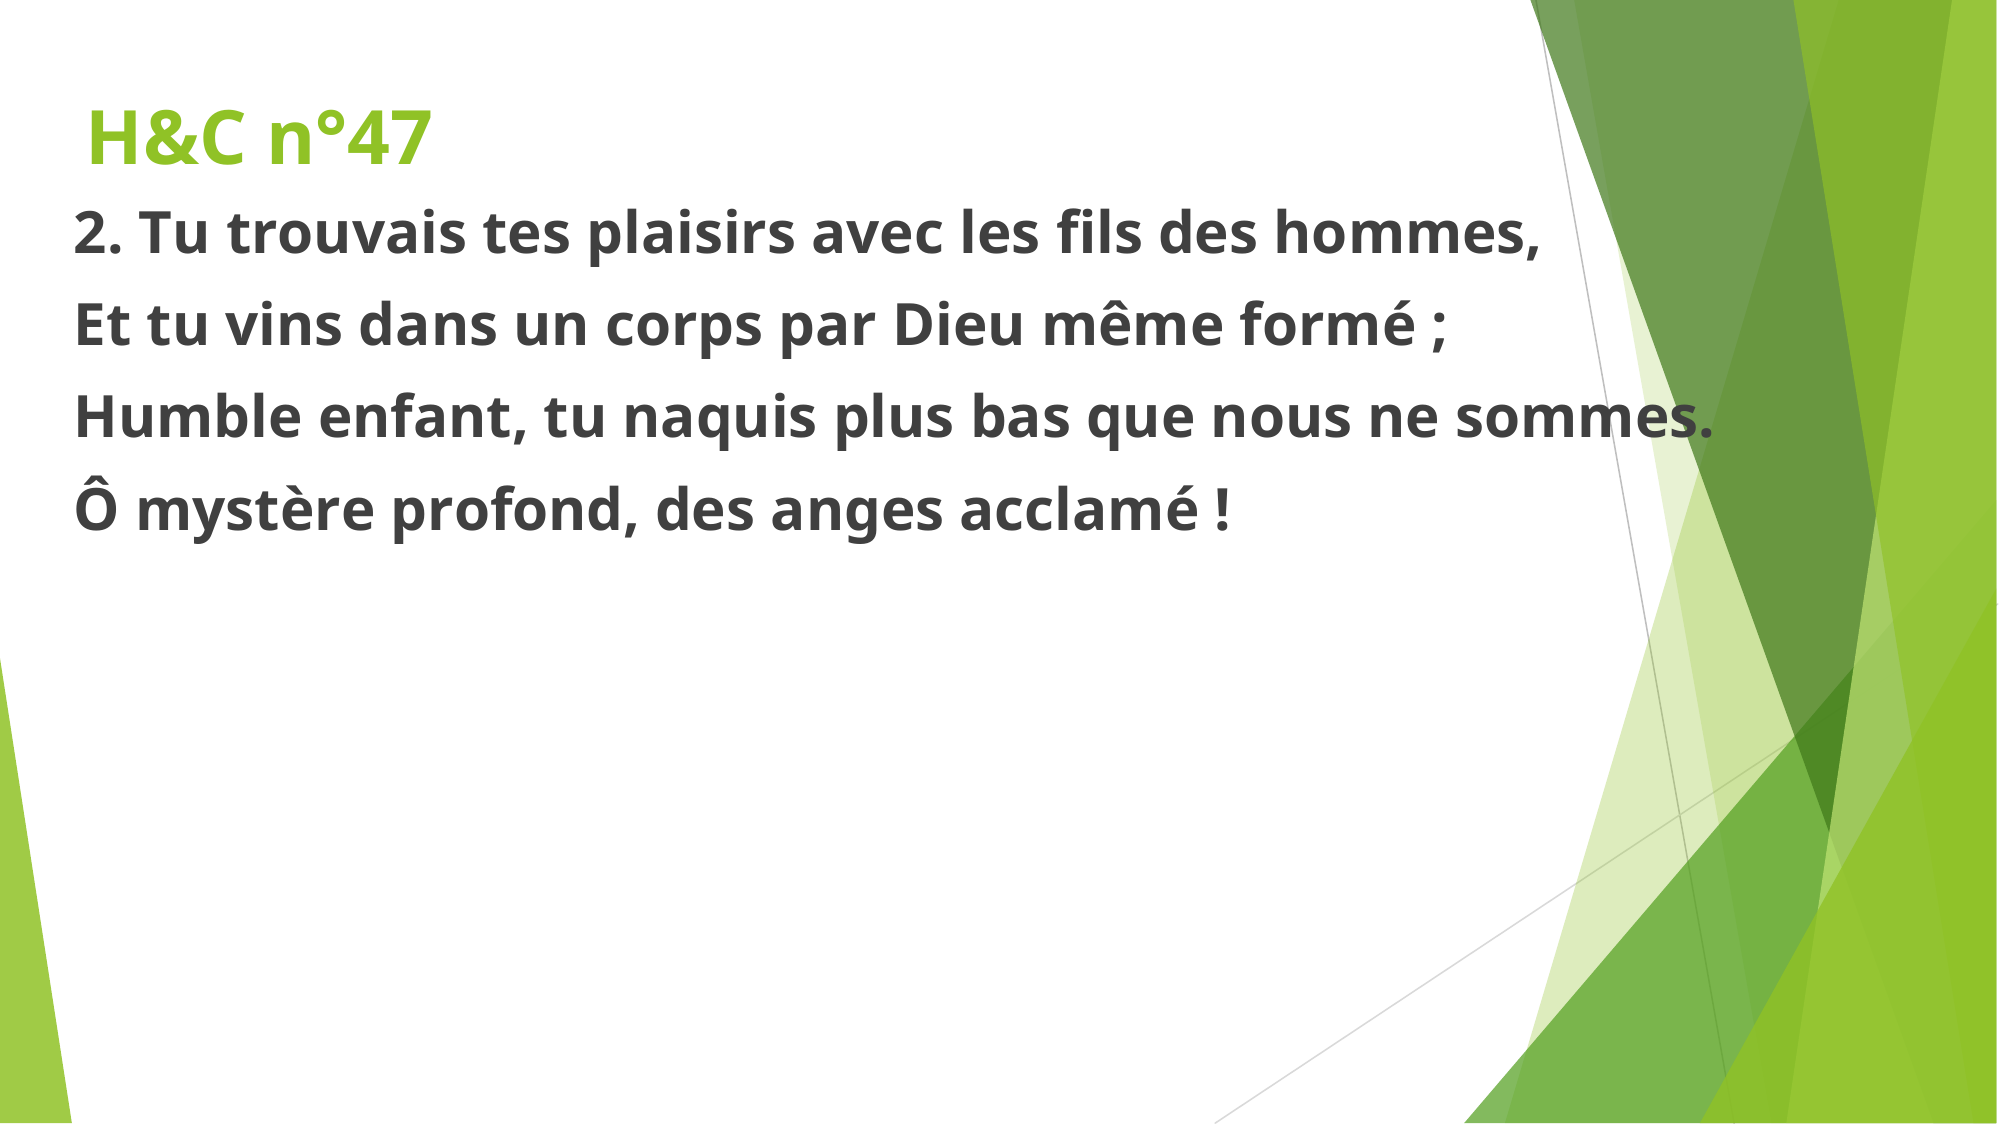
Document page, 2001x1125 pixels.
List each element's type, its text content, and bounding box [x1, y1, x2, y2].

text_box H&C n°47 [70, 82, 863, 177]
text_box 2. Tu trouvais tes plaisirs avec les fils des hommes, Et tu vins dans un corps par Dieu même formé ; Humble enfant, tu naquis plus bas que nous ne sommes. Ô mystère profond, des anges acclamé ! [59, 177, 2001, 1075]
